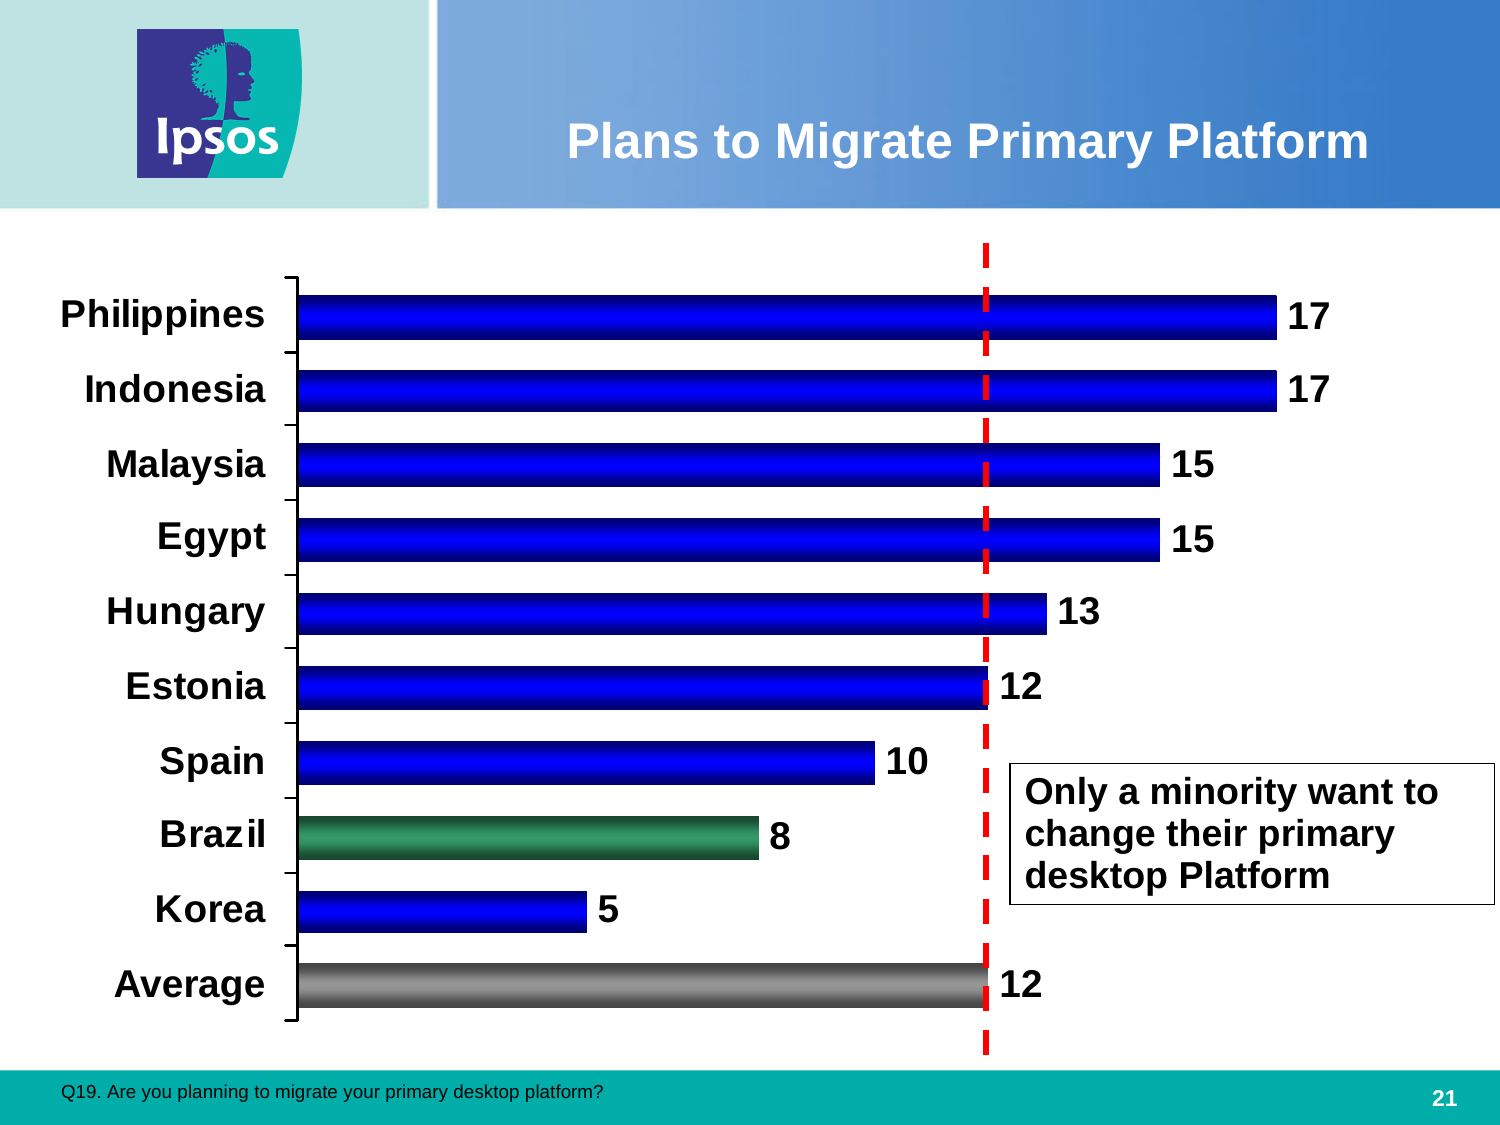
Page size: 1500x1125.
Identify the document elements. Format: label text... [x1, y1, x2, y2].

picture [0, 0, 1500, 213]
text_box Q19. Are you planning to migrate your primary desktop platform? [41, 1077, 1483, 1110]
title Plans to Migrate Primary Platform [462, 58, 1476, 177]
chart [19, 243, 1481, 1033]
text_box Only a minority want to change their primary desktop Platform [1009, 763, 1495, 905]
